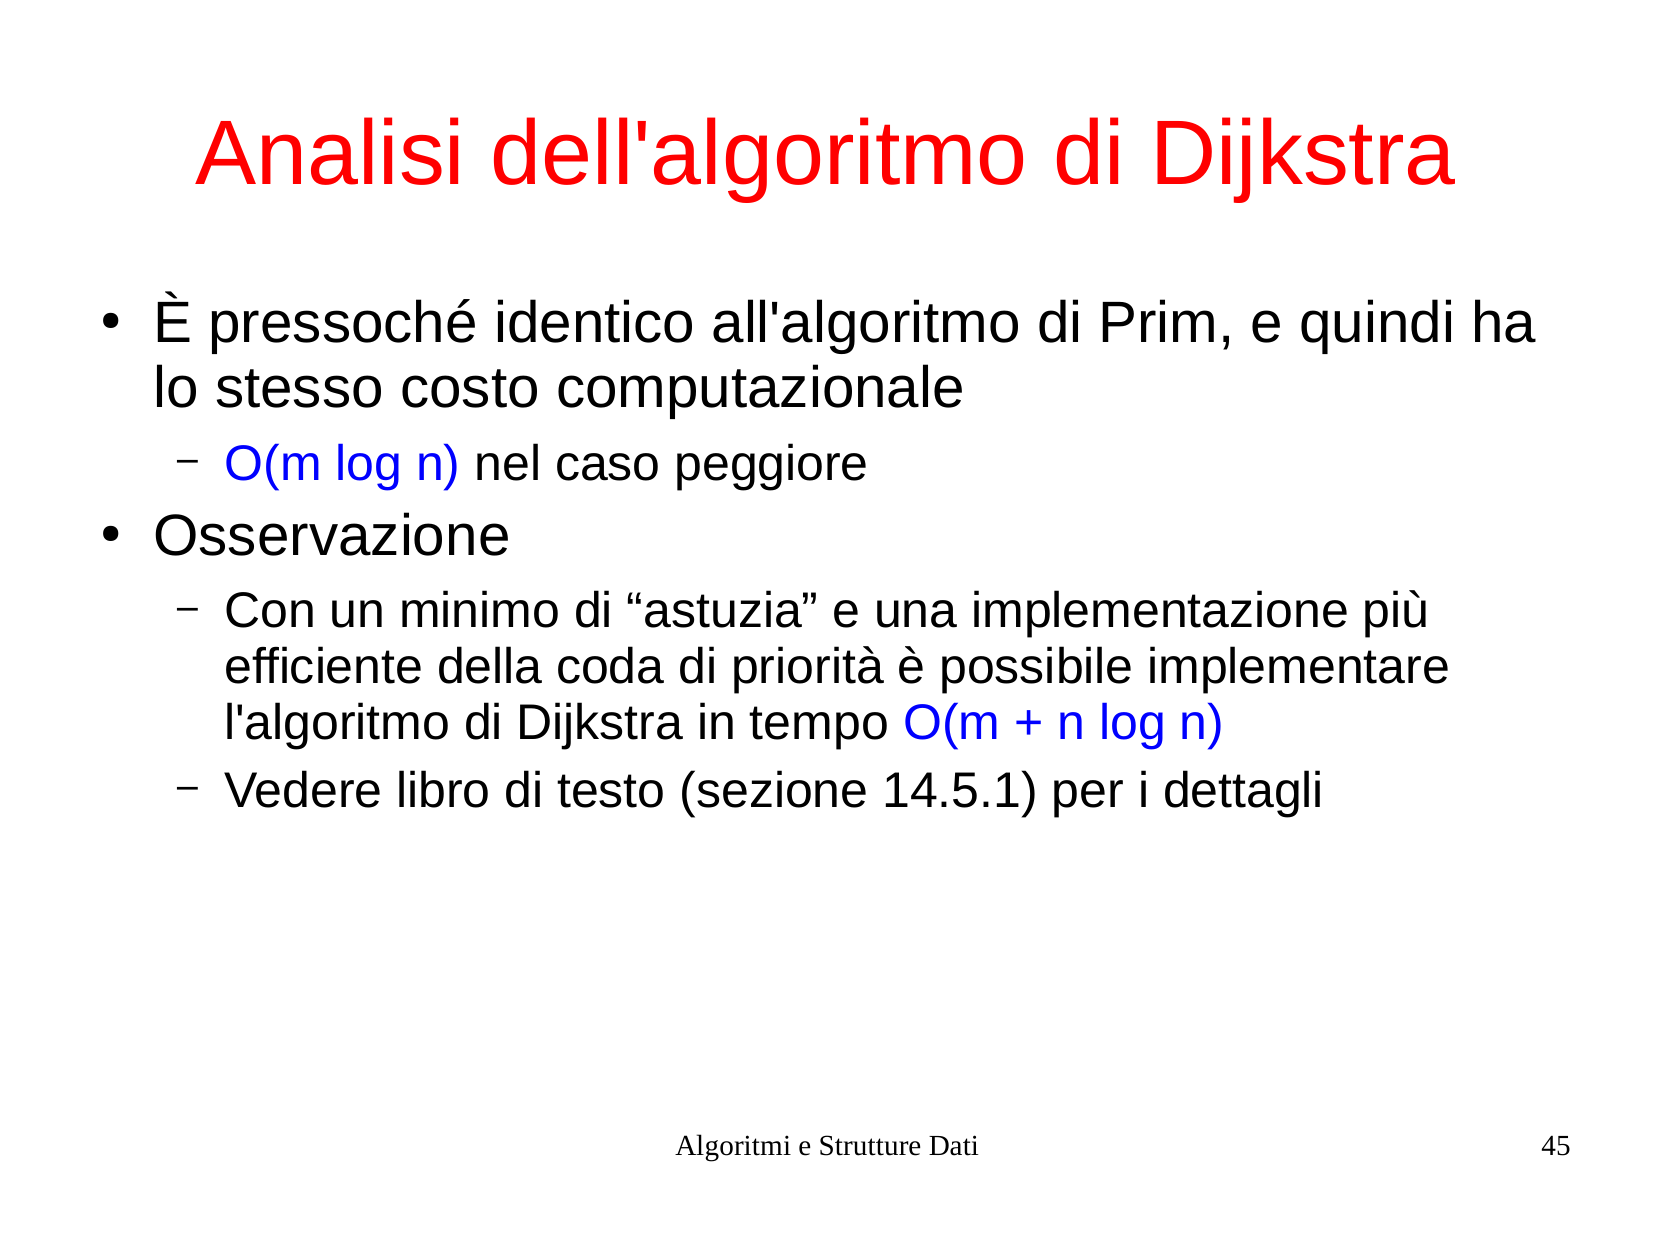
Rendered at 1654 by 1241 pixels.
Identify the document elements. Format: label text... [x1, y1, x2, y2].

title Analisi dell'algoritmo di Dijkstra [82, 49, 1571, 257]
list È pressoché identico all'algoritmo di Prim, e quindi ha lo stesso costo computazionale O(m log n) nel caso peggiore Osservazione Con un minimo di “astuzia” e una implementazione più efficiente della coda di priorità è possibile implementare l'algoritmo di Dijkstra in tempo O(m + n log n) Vedere libro di testo (sezione 14.5.1) per i dettagli [82, 290, 1571, 1109]
